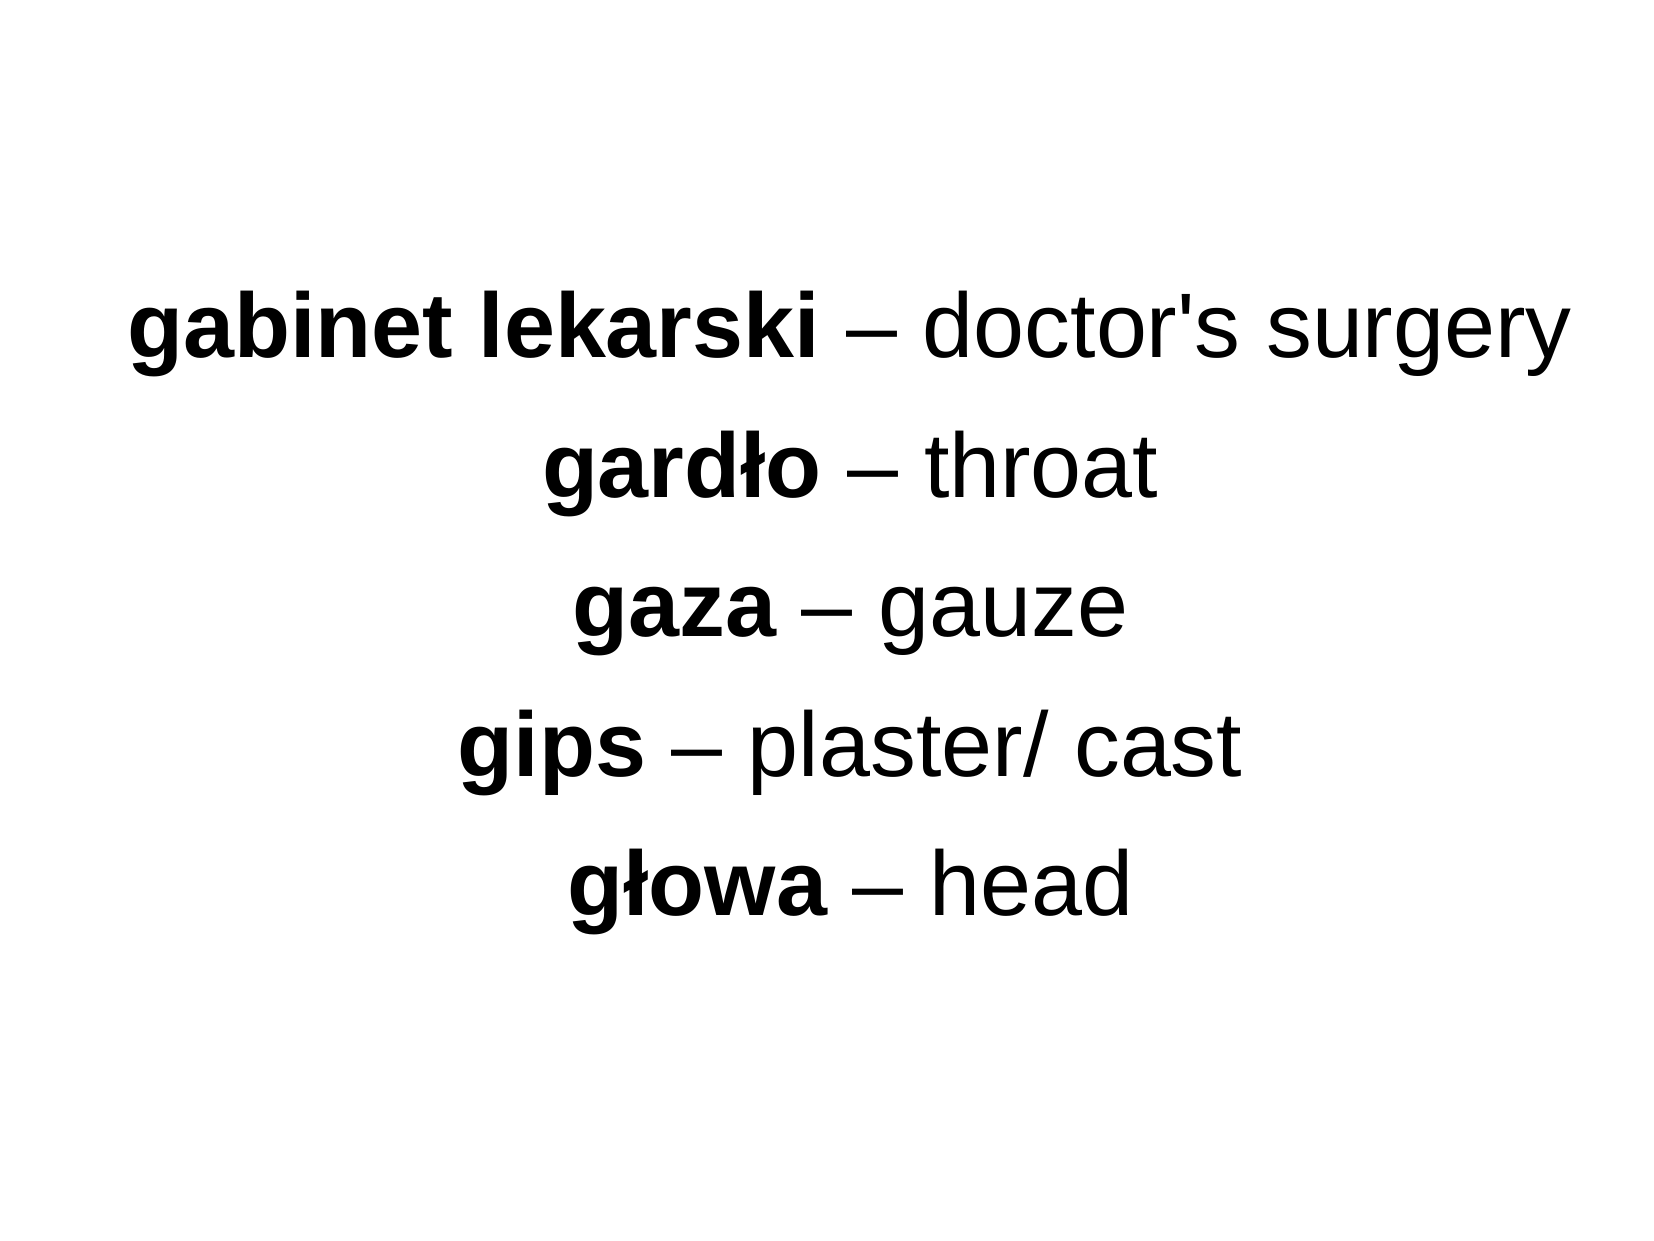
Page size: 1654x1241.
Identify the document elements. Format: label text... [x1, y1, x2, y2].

list gabinet lekarski – doctor's surgery gardło – throat gaza – gauze gips – plaster/ cast głowa – head [106, 265, 1595, 1085]
